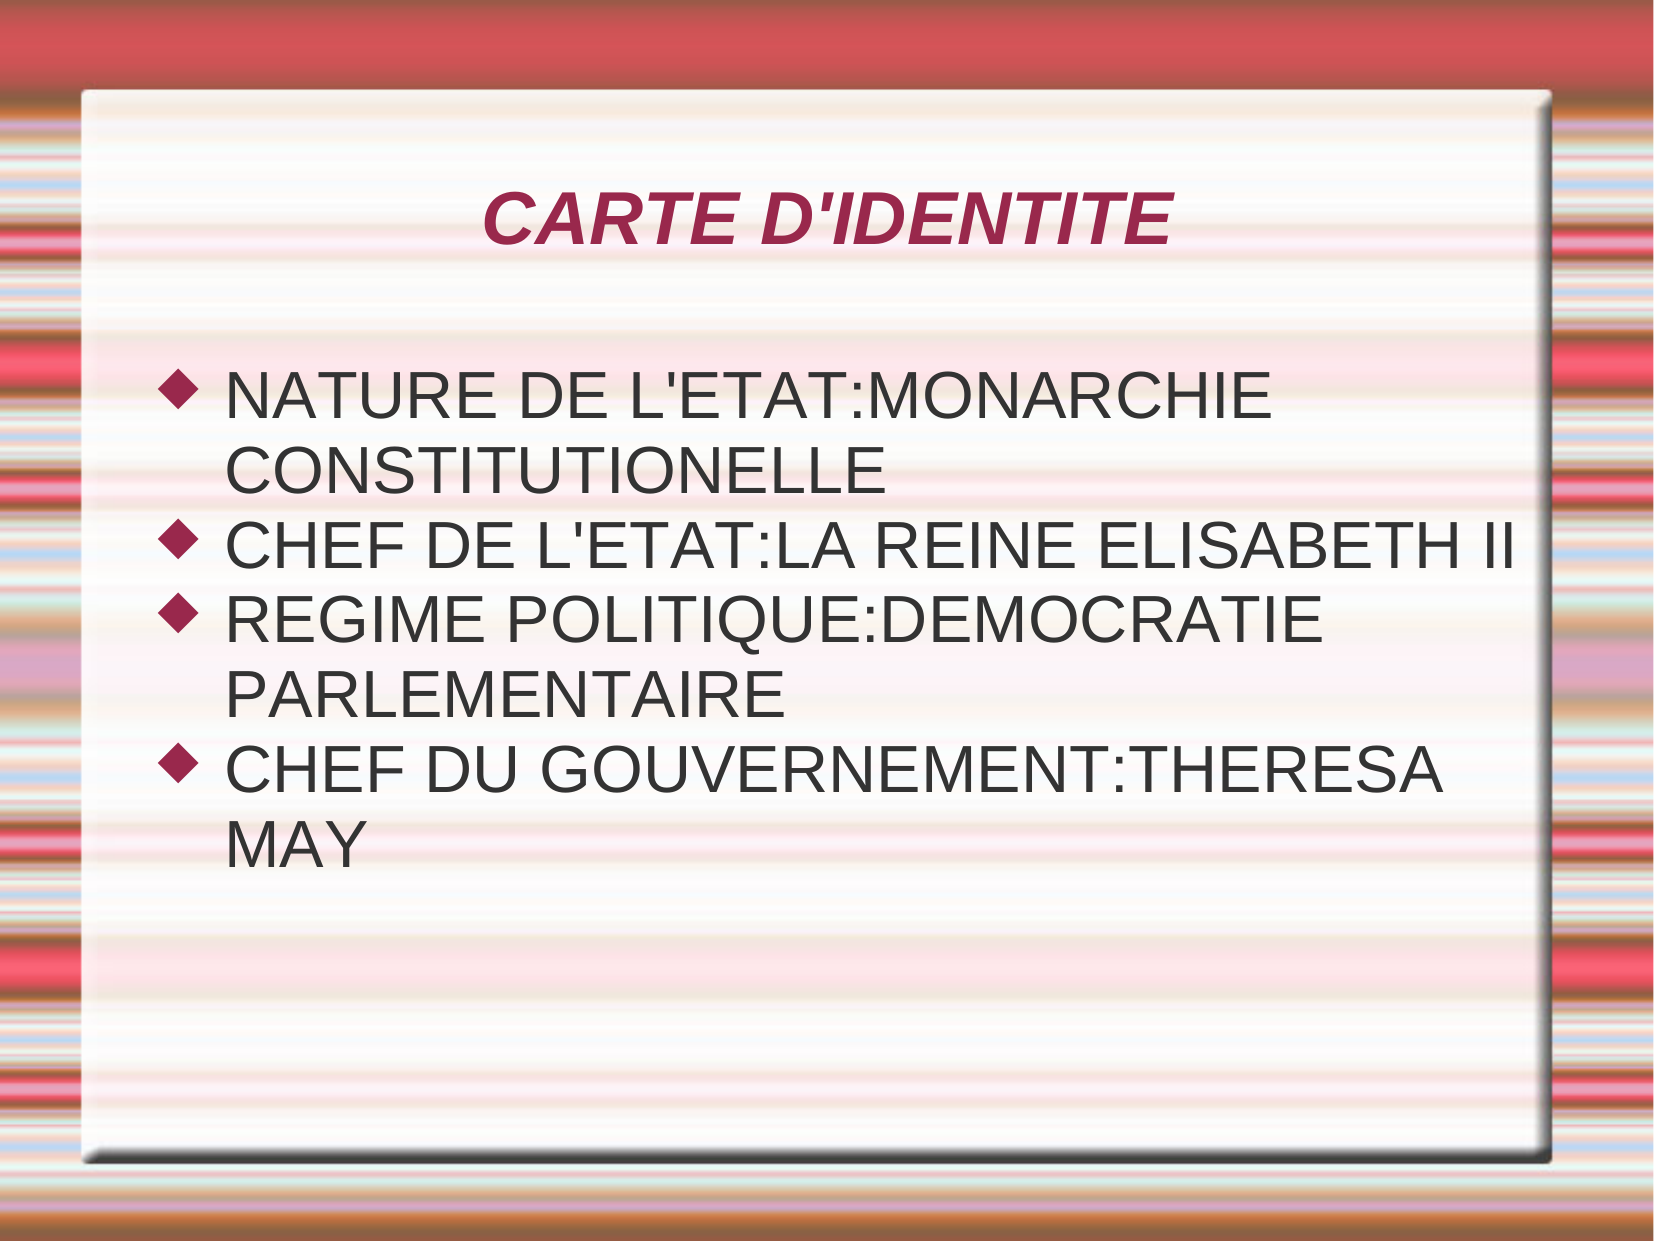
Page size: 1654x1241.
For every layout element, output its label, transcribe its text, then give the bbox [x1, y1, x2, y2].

list NATURE DE L'ETAT:MONARCHIE CONSTITUTIONELLE CHEF DE L'ETAT:LA REINE ELISABETH II REGIME POLITIQUE:DEMOCRATIE PARLEMENTAIRE CHEF DU GOUVERNEMENT:THERESA MAY [141, 283, 1523, 1065]
picture [0, 0, 1654, 1241]
title CARTE D'IDENTITE [121, 114, 1534, 322]
